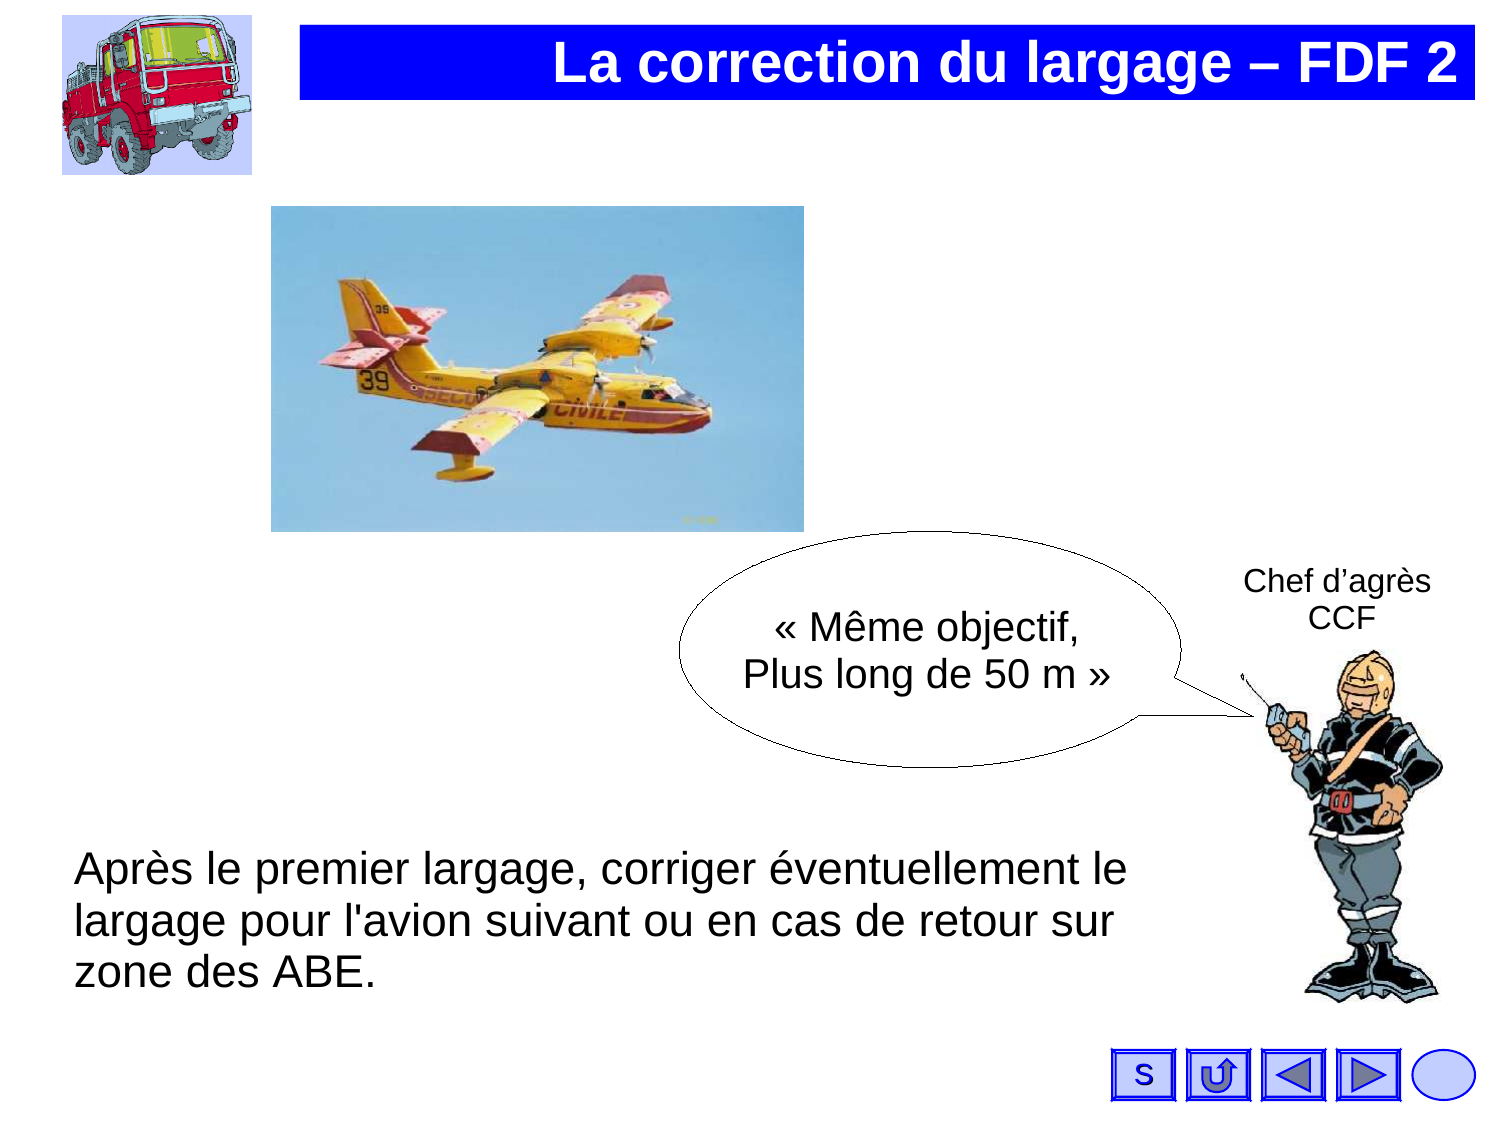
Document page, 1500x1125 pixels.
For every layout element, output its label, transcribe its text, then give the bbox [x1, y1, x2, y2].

text_box Après le premier largage, corriger éventuellement le largage pour l'avion suivant ou en cas de retour sur zone des ABE. [59, 835, 1241, 1005]
picture [1240, 649, 1443, 1004]
text_box La correction du largage – FDF 2 [299, 24, 1475, 100]
text_box Chef d’agrès CCF [1228, 555, 1447, 645]
text_box [1412, 1049, 1476, 1101]
text_box « Même objectif, Plus long de 50 m » [679, 596, 1176, 705]
picture [271, 206, 804, 532]
